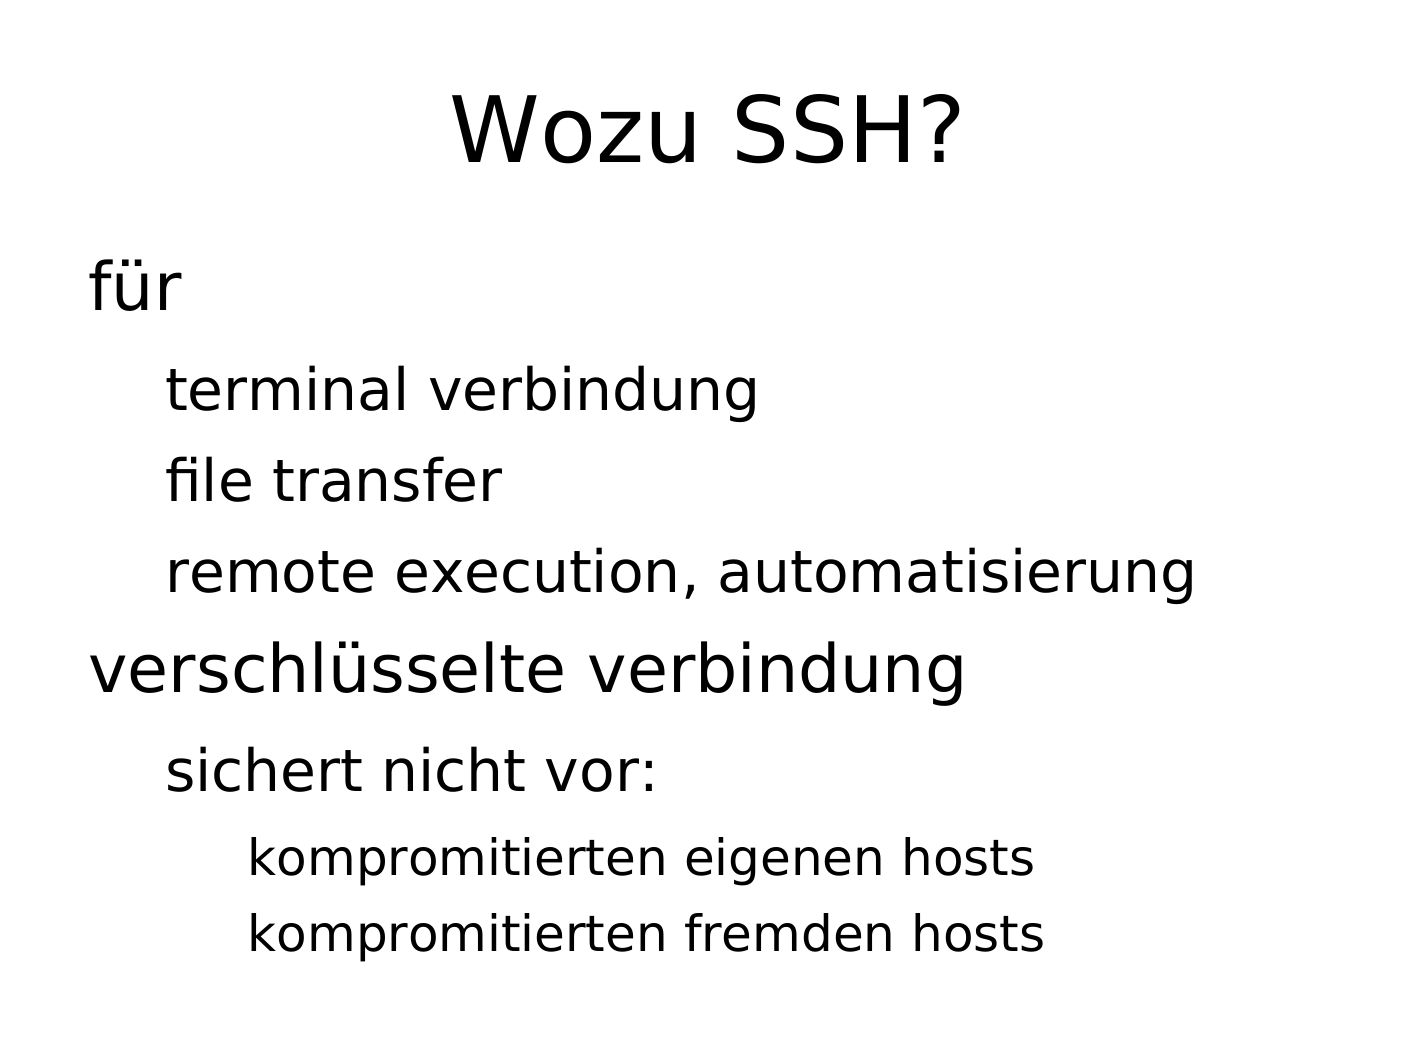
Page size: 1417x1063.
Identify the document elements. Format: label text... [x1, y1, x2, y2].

list für terminal verbindung file transfer remote execution, automatisierung verschlüsselte verbindung sichert nicht vor: kompromitierten eigenen hosts kompromitierten fremden hosts [70, 248, 1346, 963]
title Wozu SSH? [70, 49, 1346, 213]
